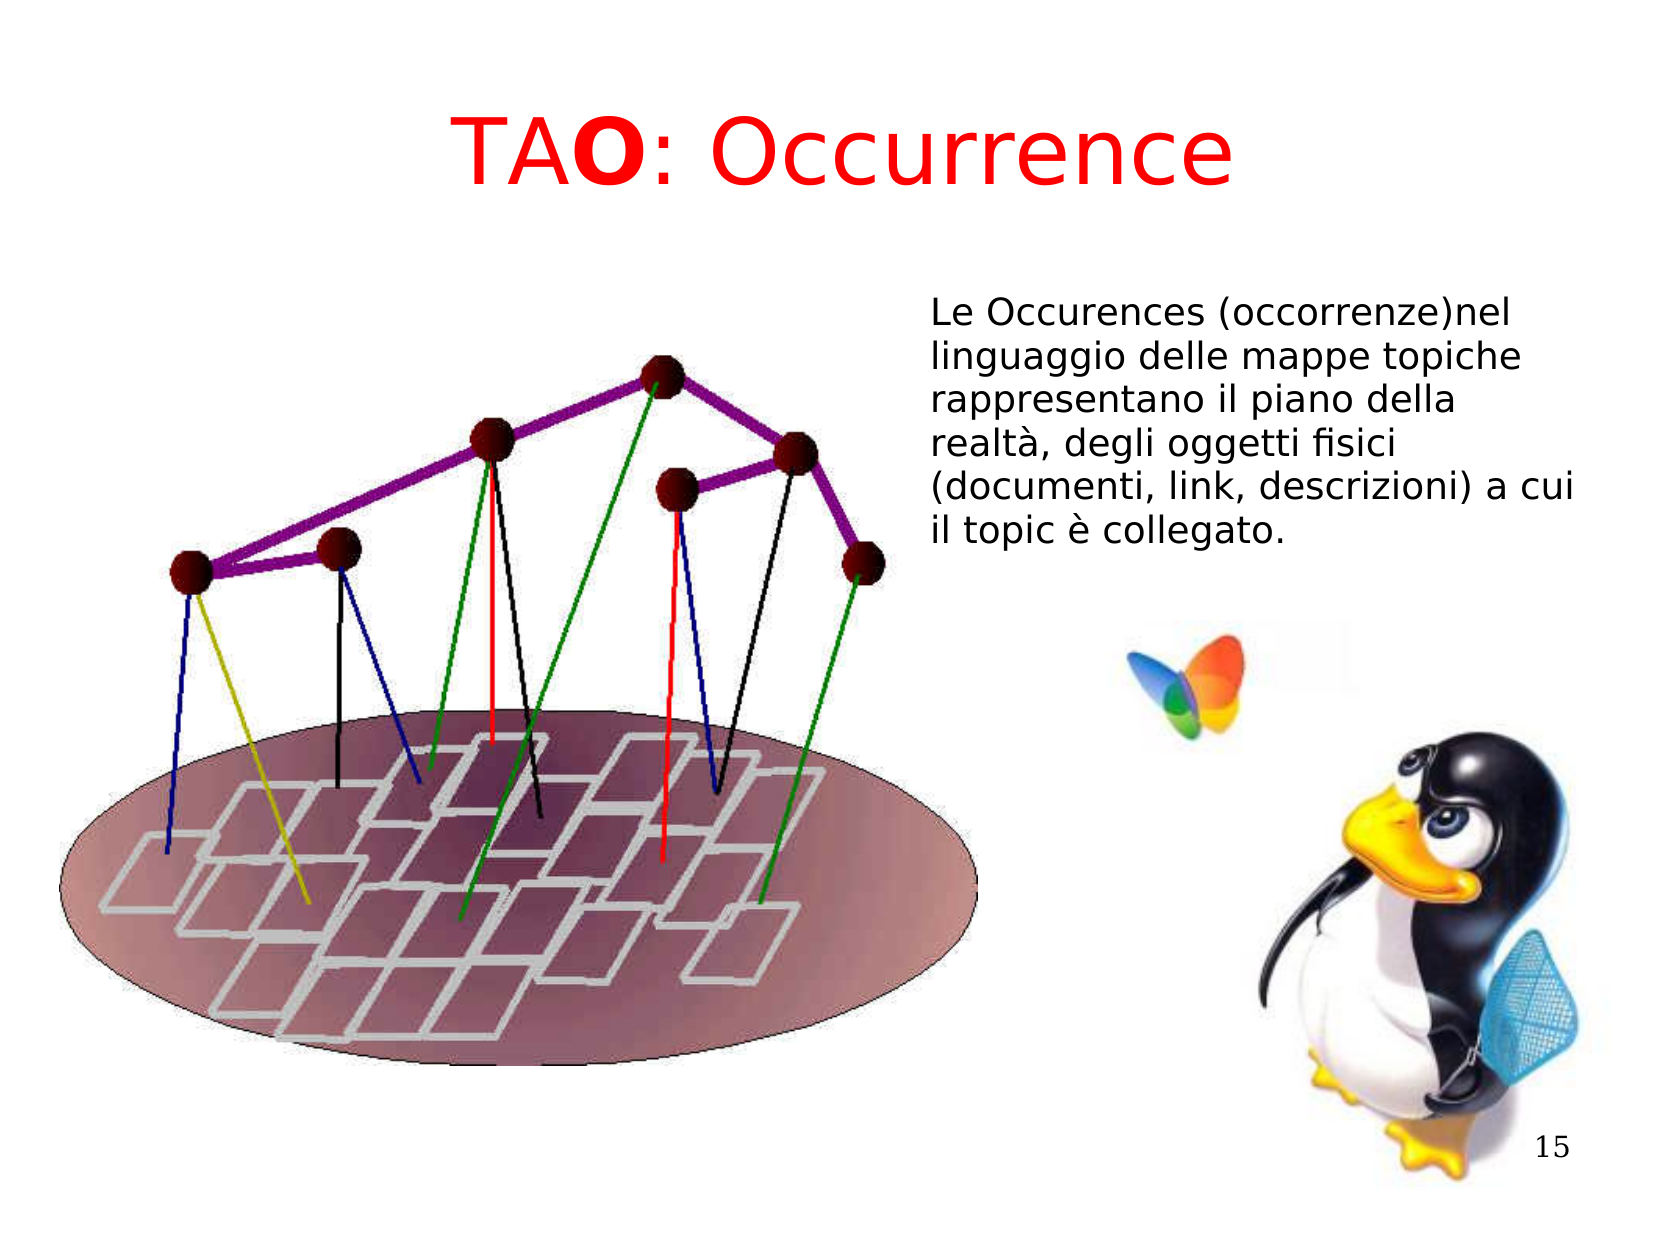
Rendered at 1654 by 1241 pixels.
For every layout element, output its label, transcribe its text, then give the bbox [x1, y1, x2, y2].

picture [59, 354, 1647, 1204]
title TAO: Occurrence [82, 49, 1571, 257]
text_box Le Occurences (occorrenze)nel linguaggio delle mappe topiche rappresentano il piano della realtà, degli oggetti fisici (documenti, link, descrizioni) a cui il topic è collegato. [915, 283, 1595, 756]
